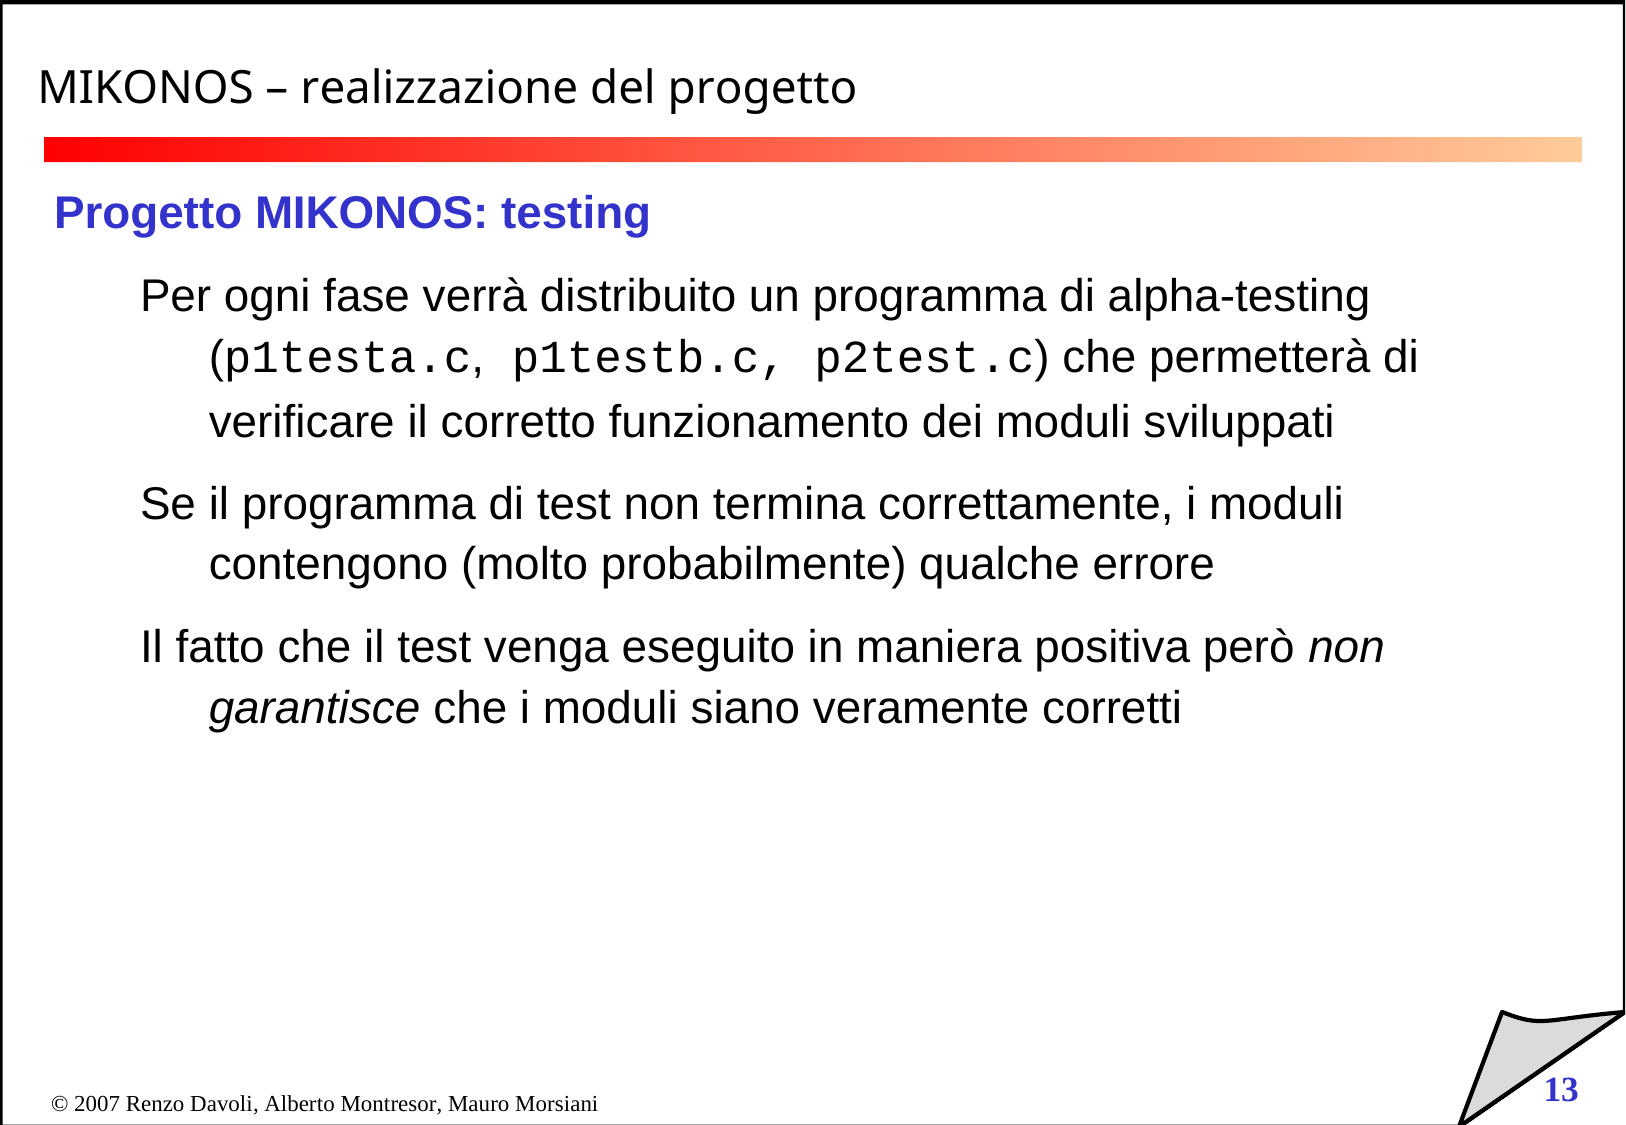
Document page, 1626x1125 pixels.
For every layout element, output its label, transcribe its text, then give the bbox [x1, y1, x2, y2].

title MIKONOS – realizzazione del progetto [37, 44, 1588, 131]
list Progetto MIKONOS: testing Per ogni fase verrà distribuito un programma di alpha-testing (p1testa.c, p1testb.c, p2test.c) che permetterà di verificare il corretto funzionamento dei moduli sviluppati Se il programma di test non termina correttamente, i moduli contengono (molto probabilmente) qualche errore Il fatto che il test venga eseguito in maniera positiva però non garantisce che i moduli siano veramente corretti [54, 187, 1571, 1095]
